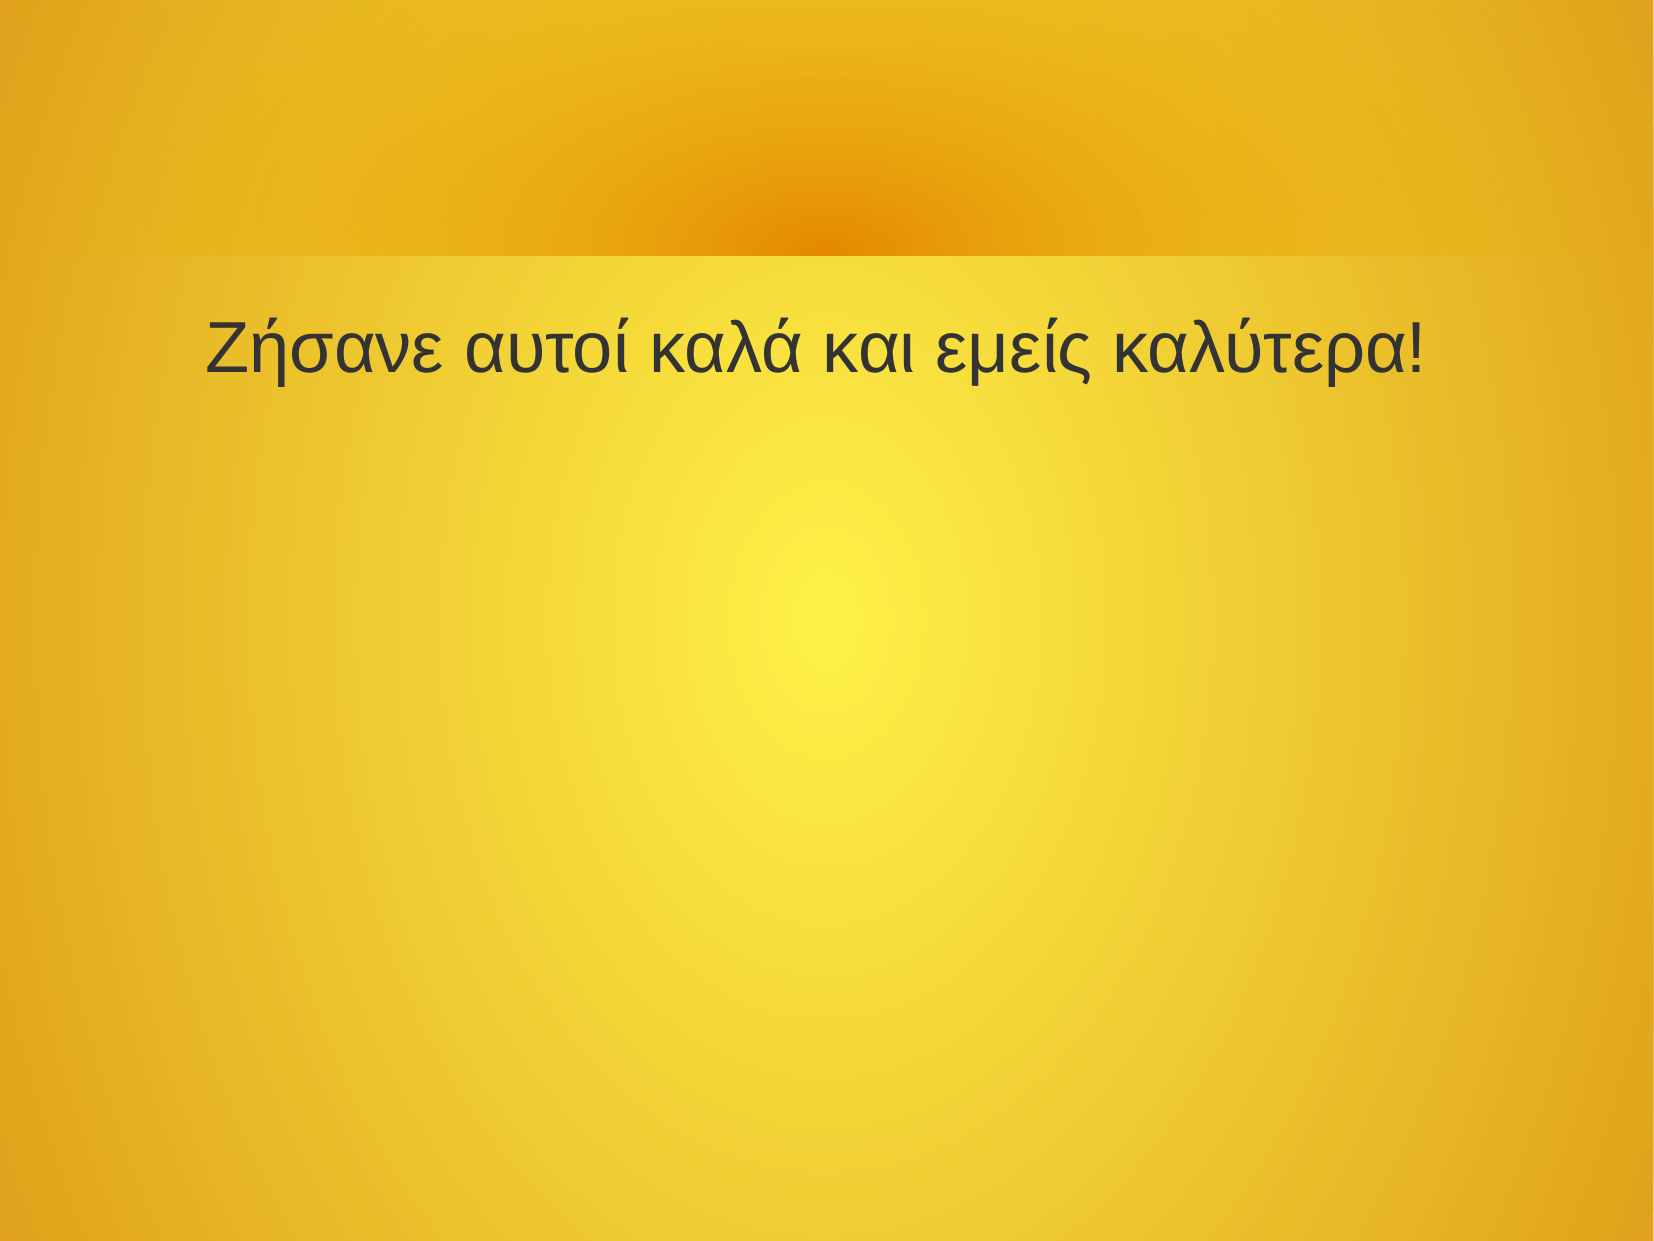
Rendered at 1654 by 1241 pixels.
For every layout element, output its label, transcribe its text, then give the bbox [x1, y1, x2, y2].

list Ζήσανε αυτοί καλά και εμείς καλύτερα! [134, 306, 1519, 1027]
